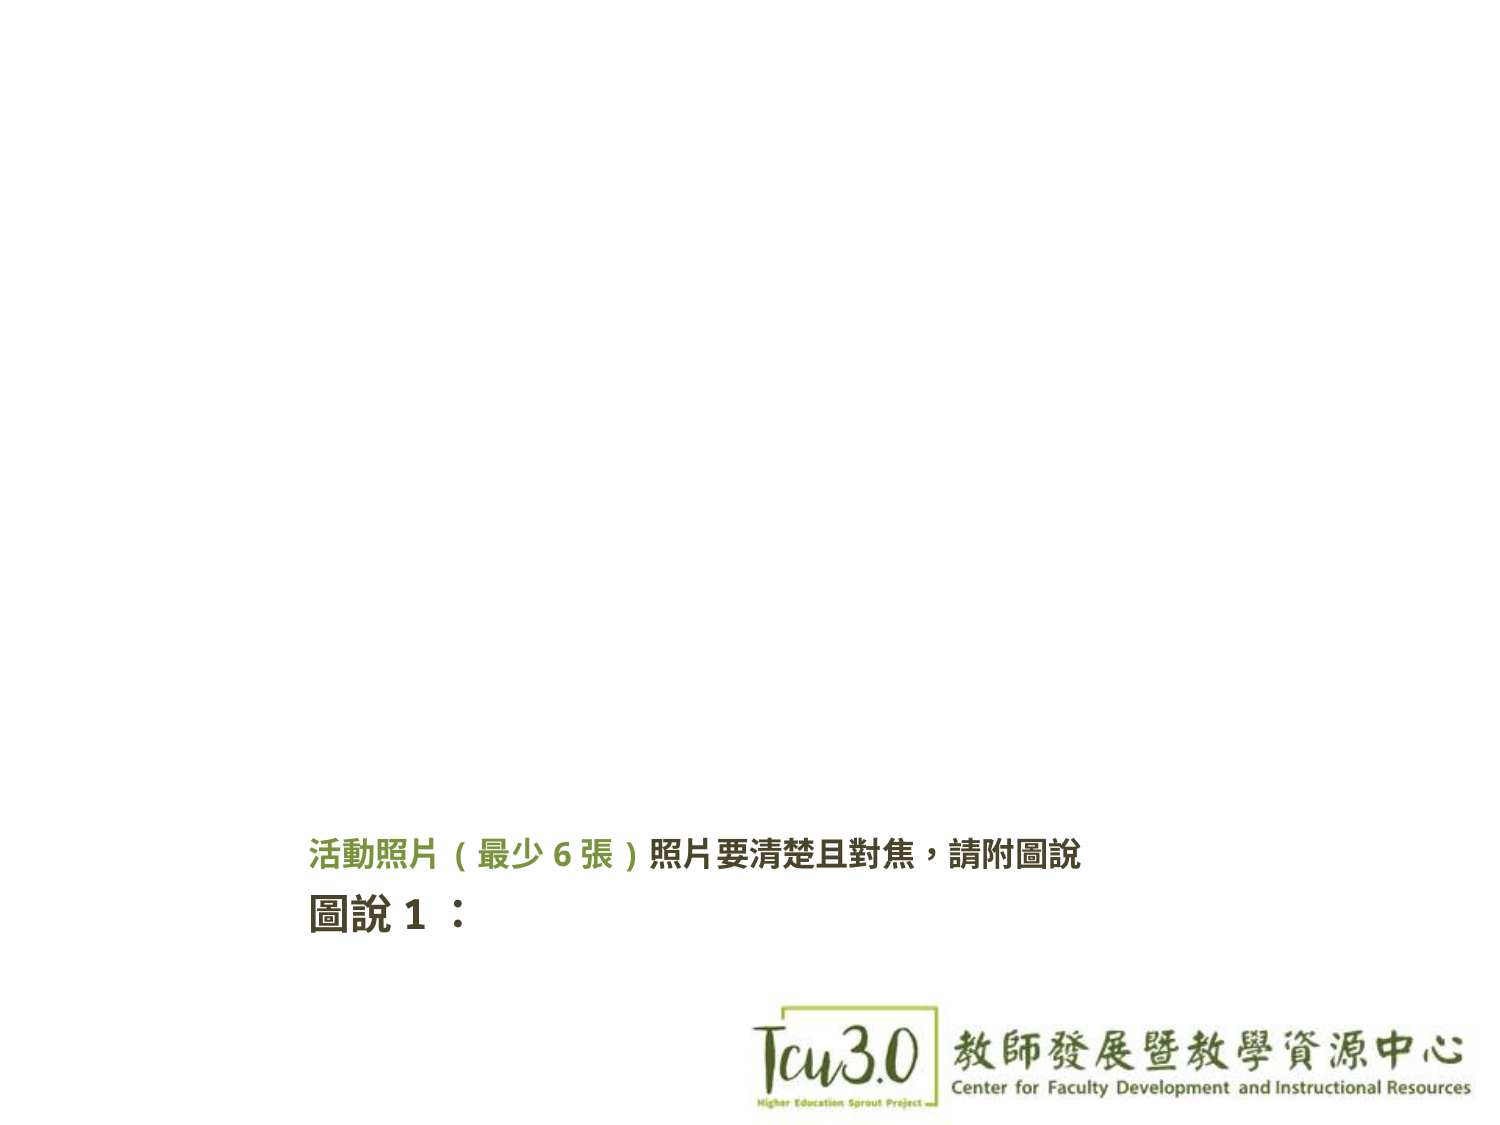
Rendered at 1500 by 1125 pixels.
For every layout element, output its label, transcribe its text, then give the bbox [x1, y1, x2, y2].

title 活動照片(最少6張)照片要清楚且對焦，請附圖說 [294, 787, 1195, 880]
list 圖說1： [294, 880, 1195, 1013]
